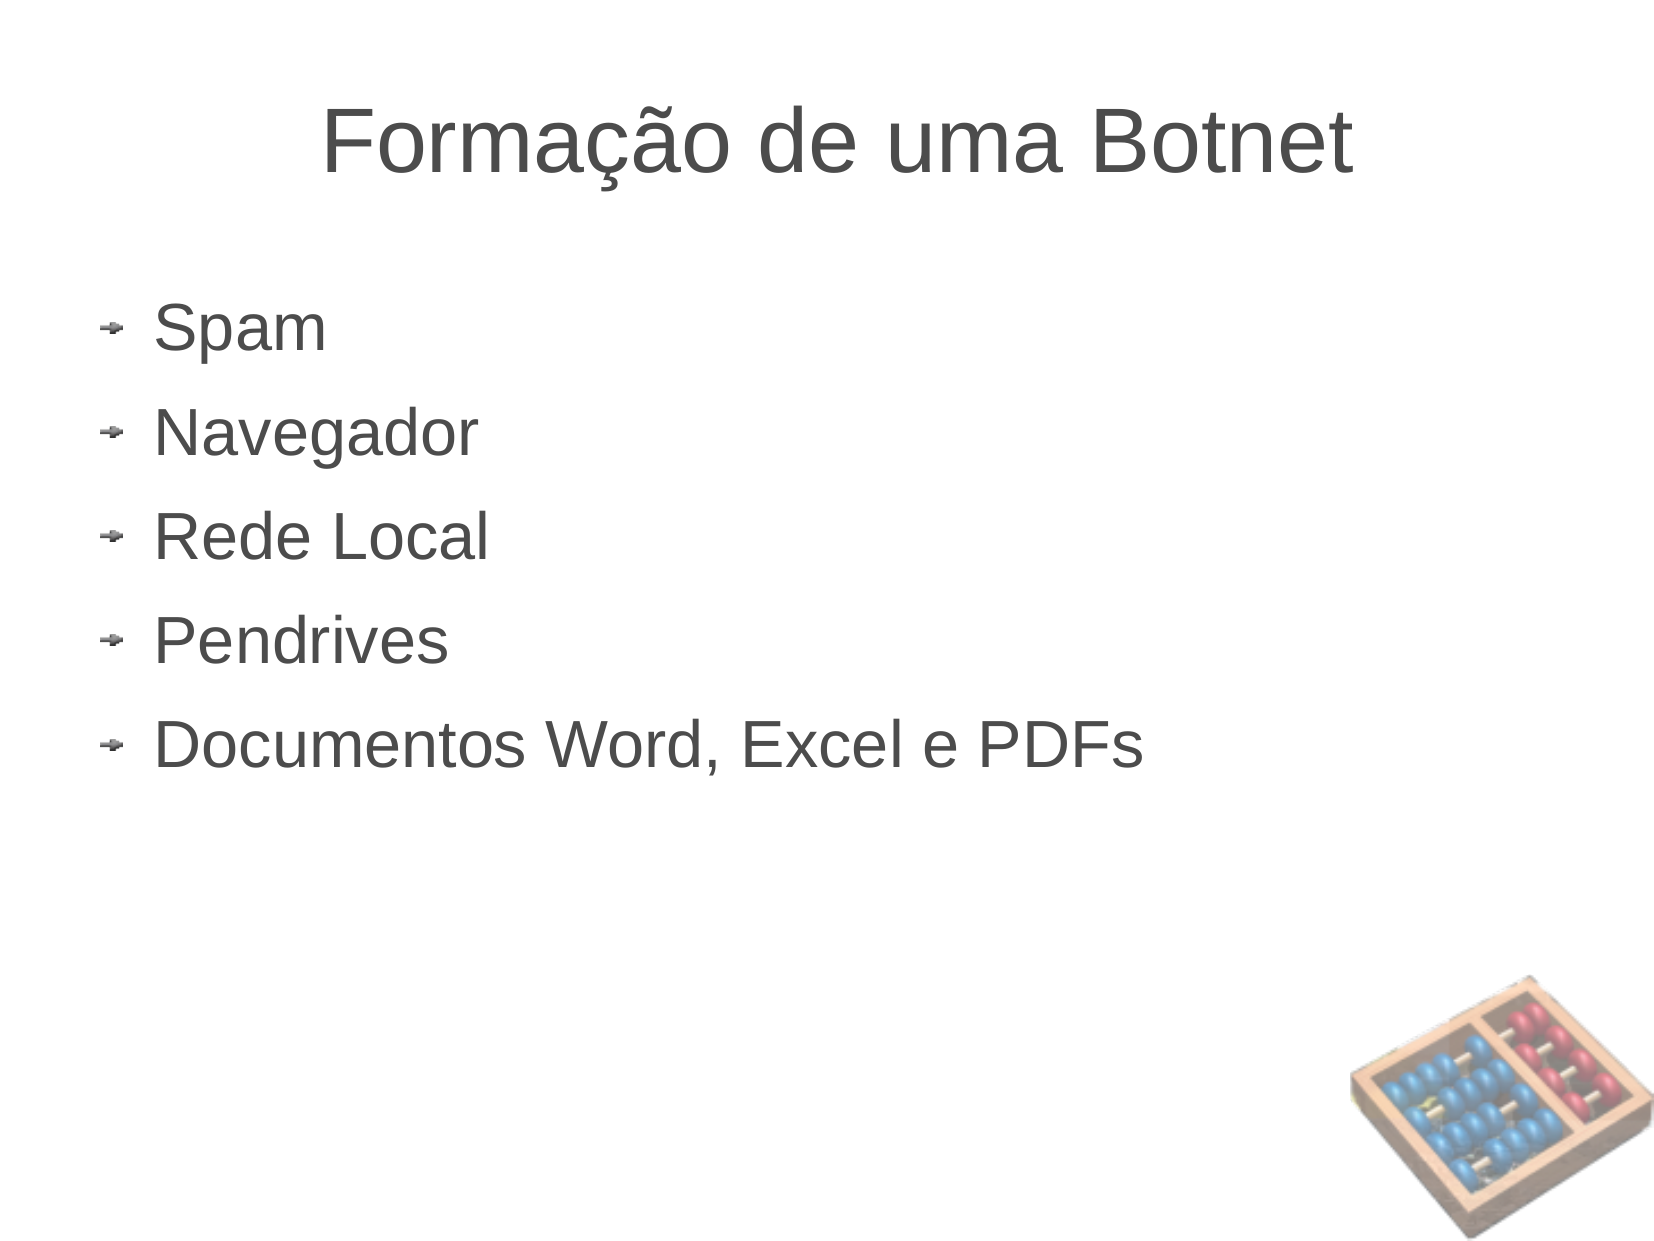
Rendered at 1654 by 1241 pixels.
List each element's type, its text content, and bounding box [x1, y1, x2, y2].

title Formação de uma Botnet [75, 44, 1601, 238]
list Spam Navegador Rede Local Pendrives Documentos Word, Excel e PDFs [82, 290, 1571, 1109]
